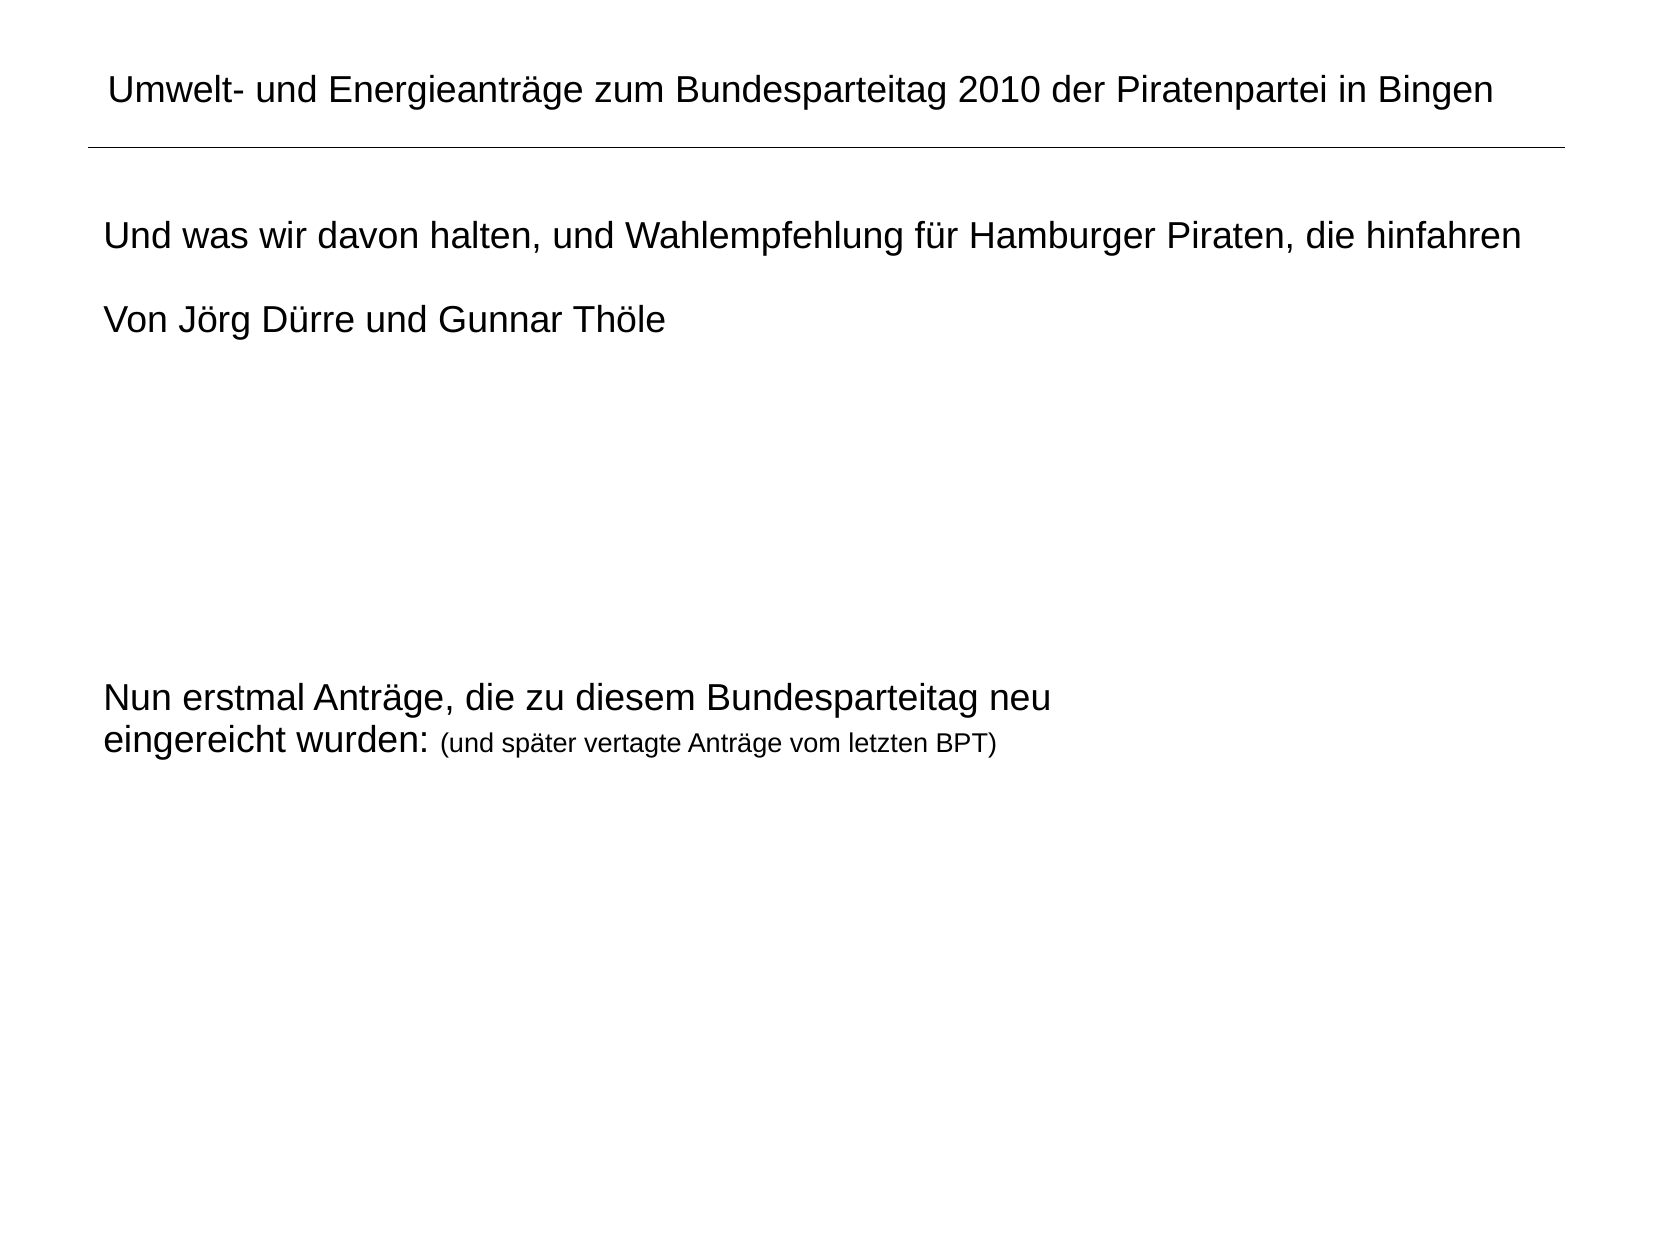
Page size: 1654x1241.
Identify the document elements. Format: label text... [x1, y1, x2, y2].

text_box Nun erstmal Anträge, die zu diesem Bundesparteitag neu eingereicht wurden: (und später vertagte Anträge vom letzten BPT) [88, 668, 1093, 768]
text_box Und was wir davon halten, und Wahlempfehlung für Hamburger Piraten, die hinfahren Von Jörg Dürre und Gunnar Thöle [88, 206, 1565, 348]
